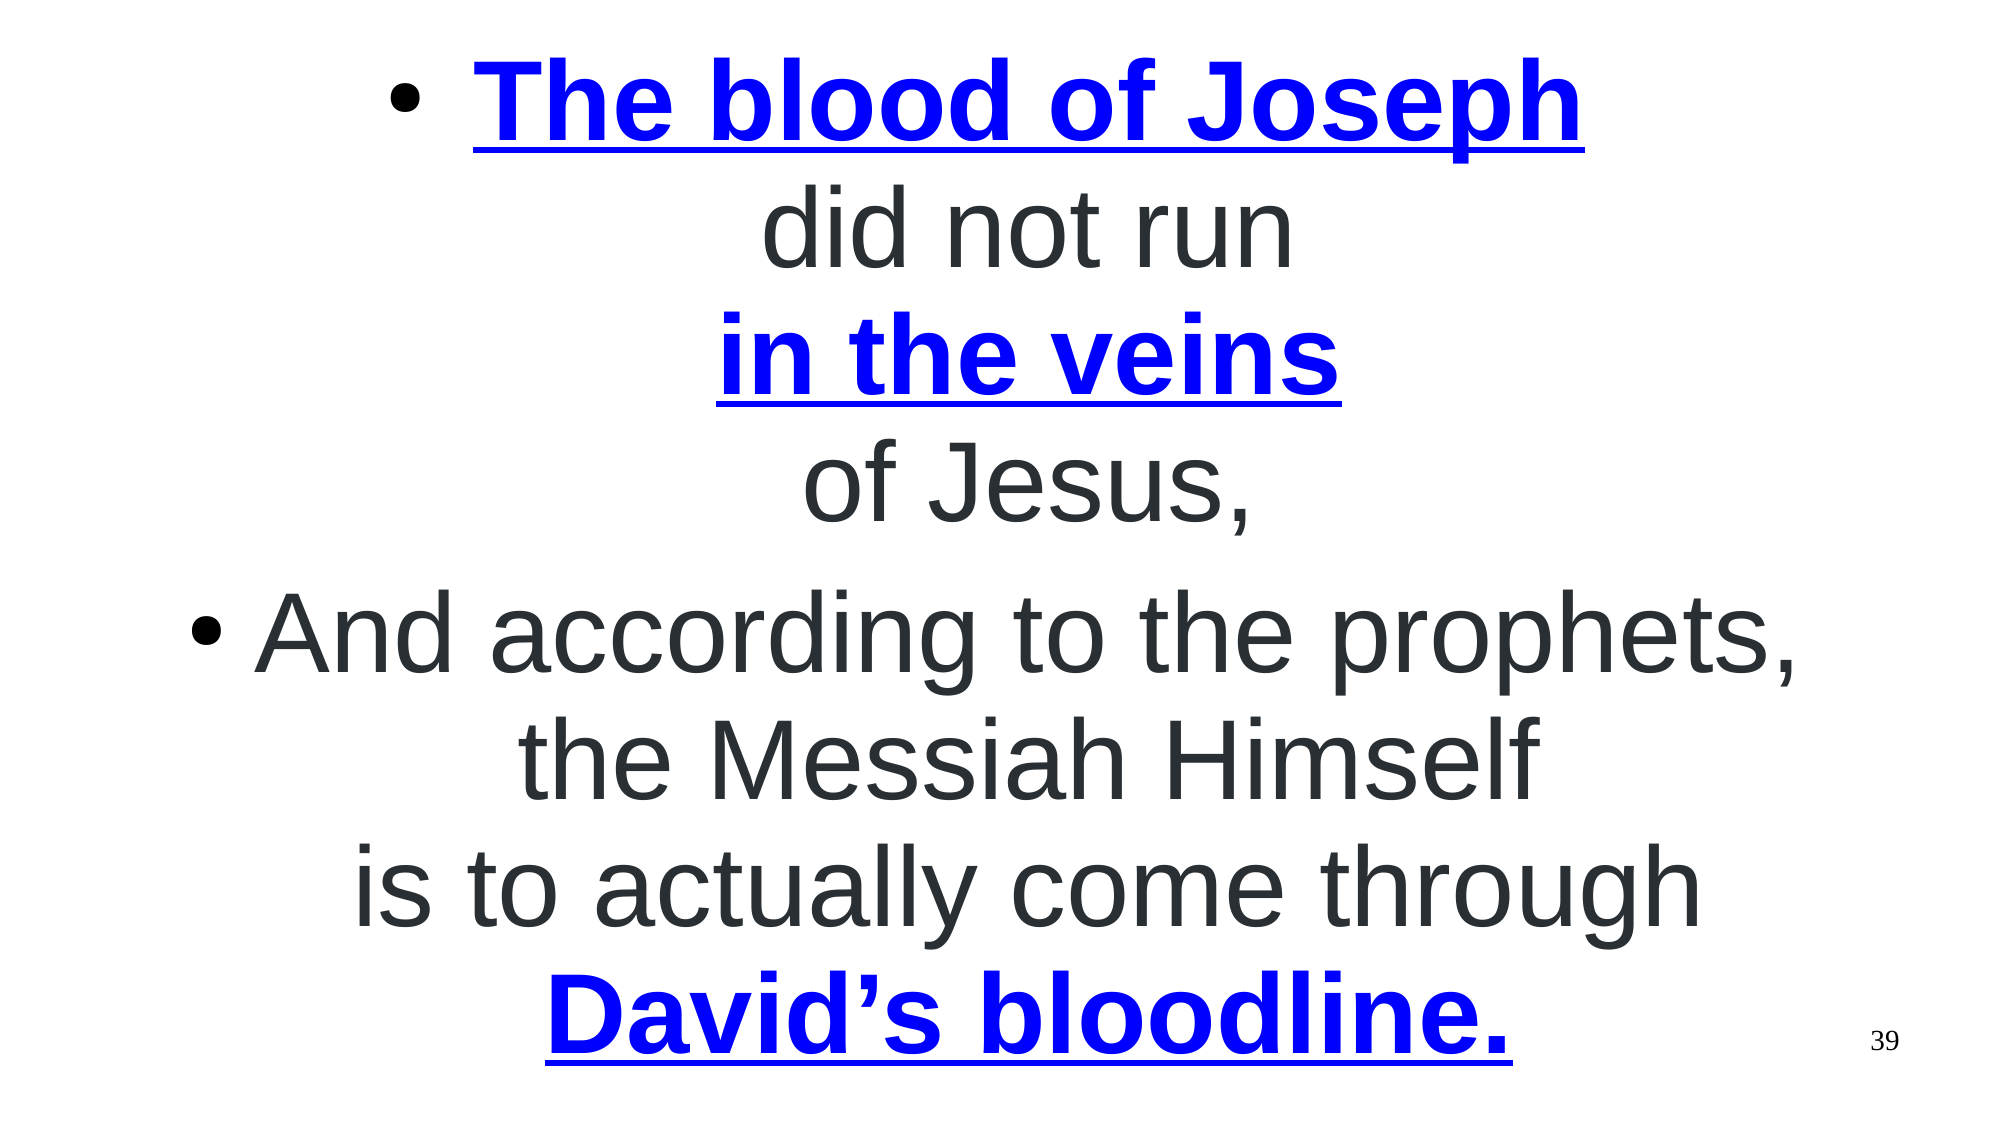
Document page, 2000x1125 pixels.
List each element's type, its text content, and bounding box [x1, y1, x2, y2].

list The blood of Joseph did not run in the veins of Jesus, And according to the prophets, the Messiah Himself is to actually come through David’s bloodline. [37, 37, 1988, 1088]
